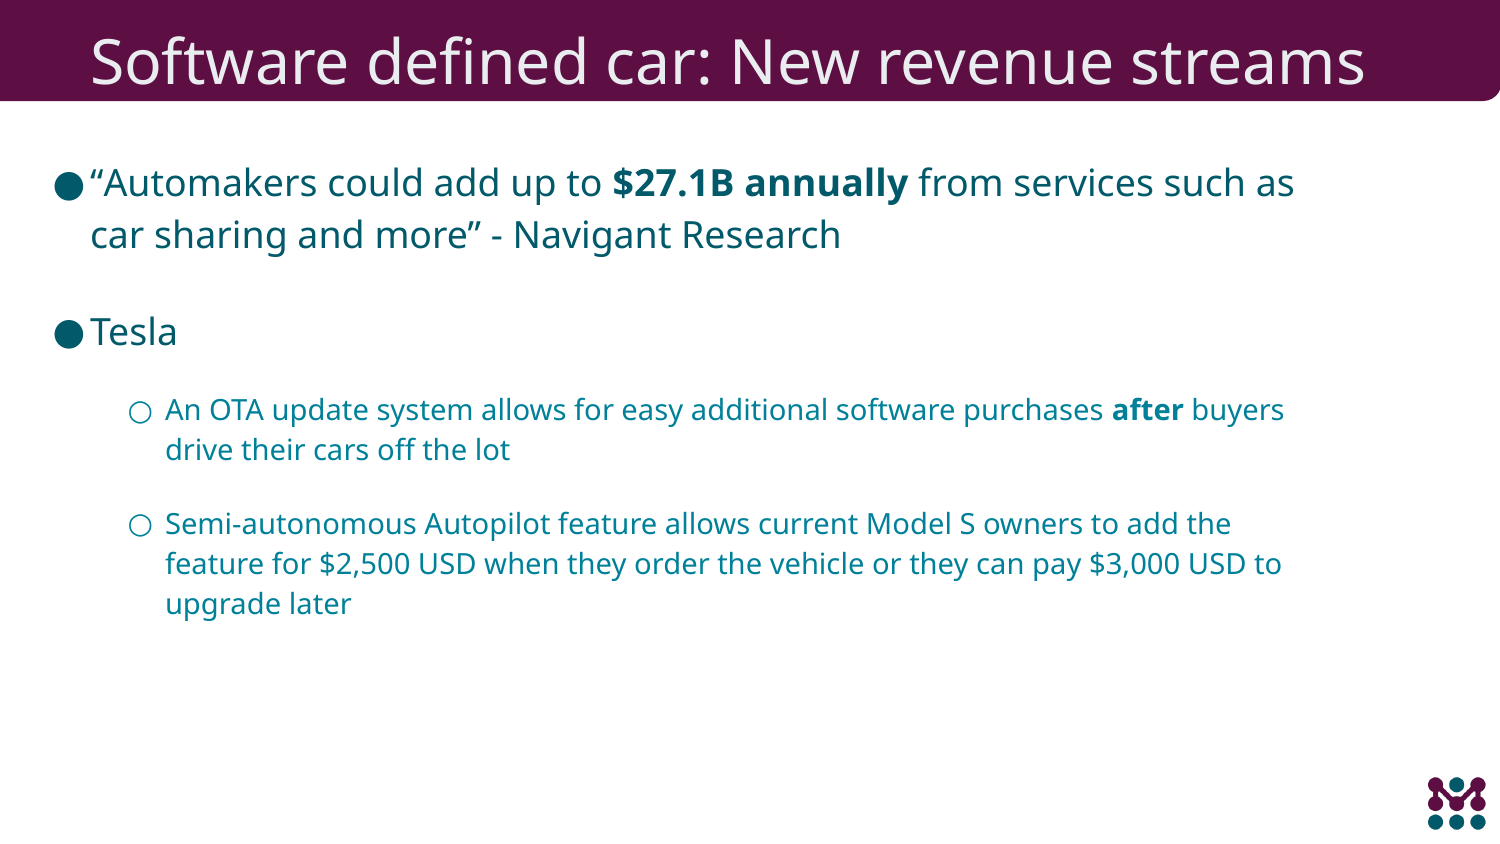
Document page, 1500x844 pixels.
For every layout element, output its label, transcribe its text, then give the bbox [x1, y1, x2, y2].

title Software defined car: New revenue streams [75, 0, 1425, 112]
picture [1413, 762, 1500, 844]
list “Automakers could add up to $27.1B annually from services such as car sharing and more” - Navigant Research Tesla An OTA update system allows for easy additional software purchases after buyers drive their cars off the lot Semi-autonomous Autopilot feature allows current Model S owners to add the feature for $2,500 USD when they order the vehicle or they can pay $3,000 USD to upgrade later [0, 137, 1350, 783]
